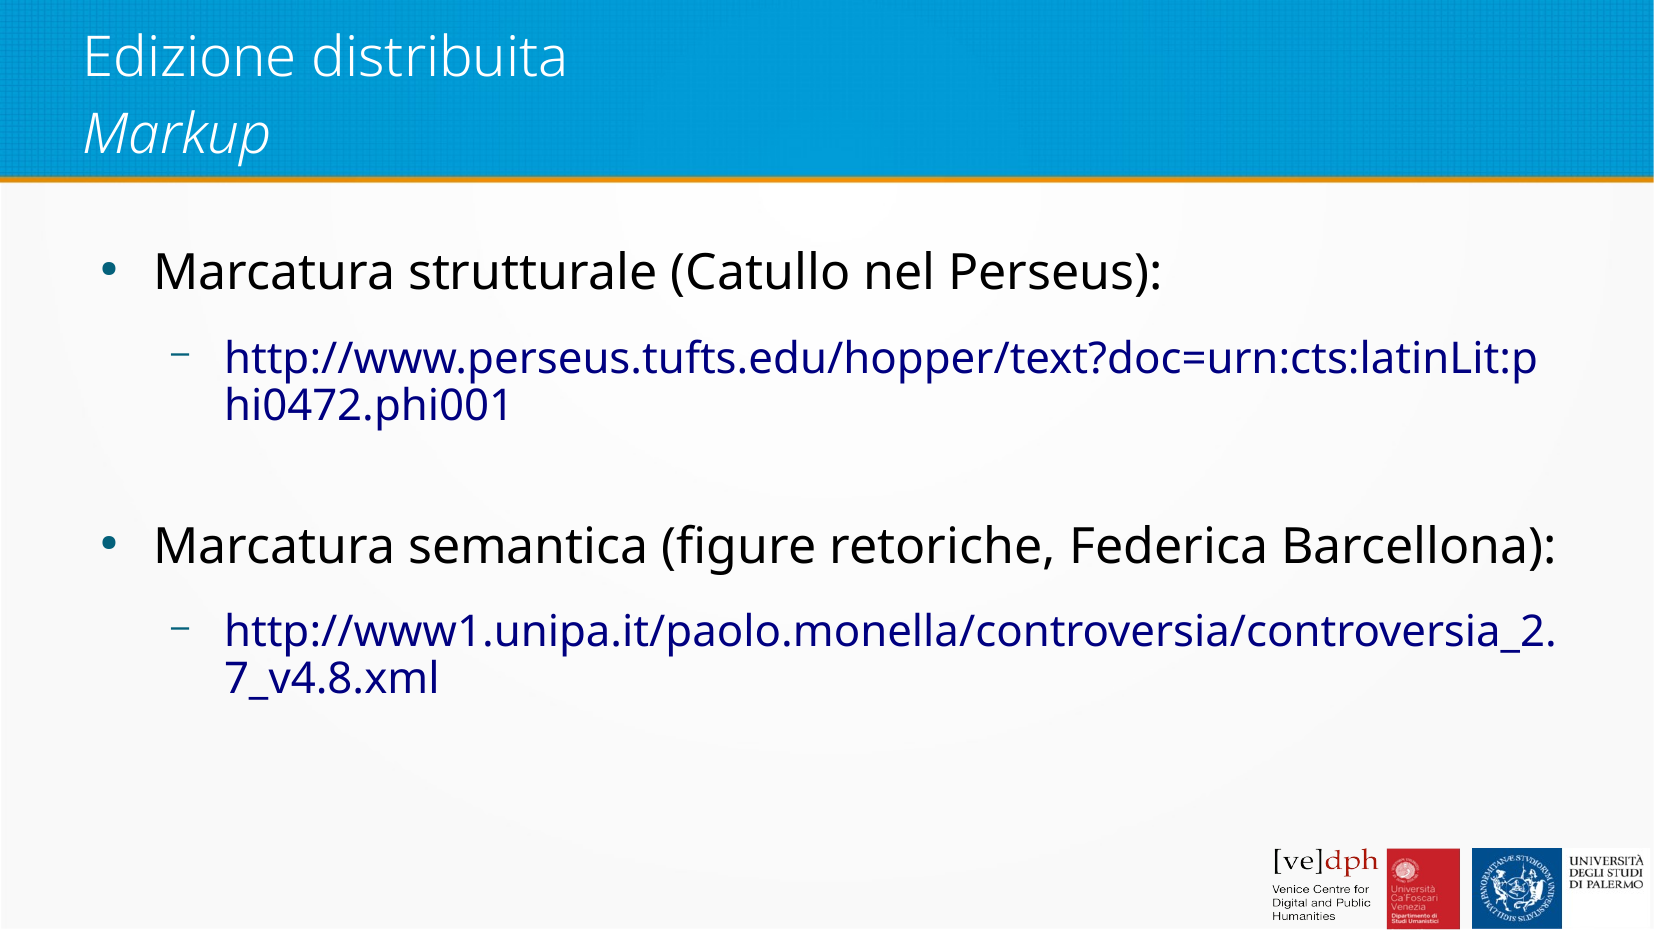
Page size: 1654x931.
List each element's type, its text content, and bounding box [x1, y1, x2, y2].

title Edizione distribuita Markup [82, 14, 1571, 171]
picture [0, 175, 1654, 931]
list Marcatura strutturale (Catullo nel Perseus): http://www.perseus.tufts.edu/hopper/text?doc=urn:cts:latinLit:phi0472.phi001 Marcatura semantica (figure retoriche, Federica Barcellona): http://www1.unipa.it/paolo.monella/controversia/controversia_2.7_v4.8.xml [82, 236, 1563, 811]
